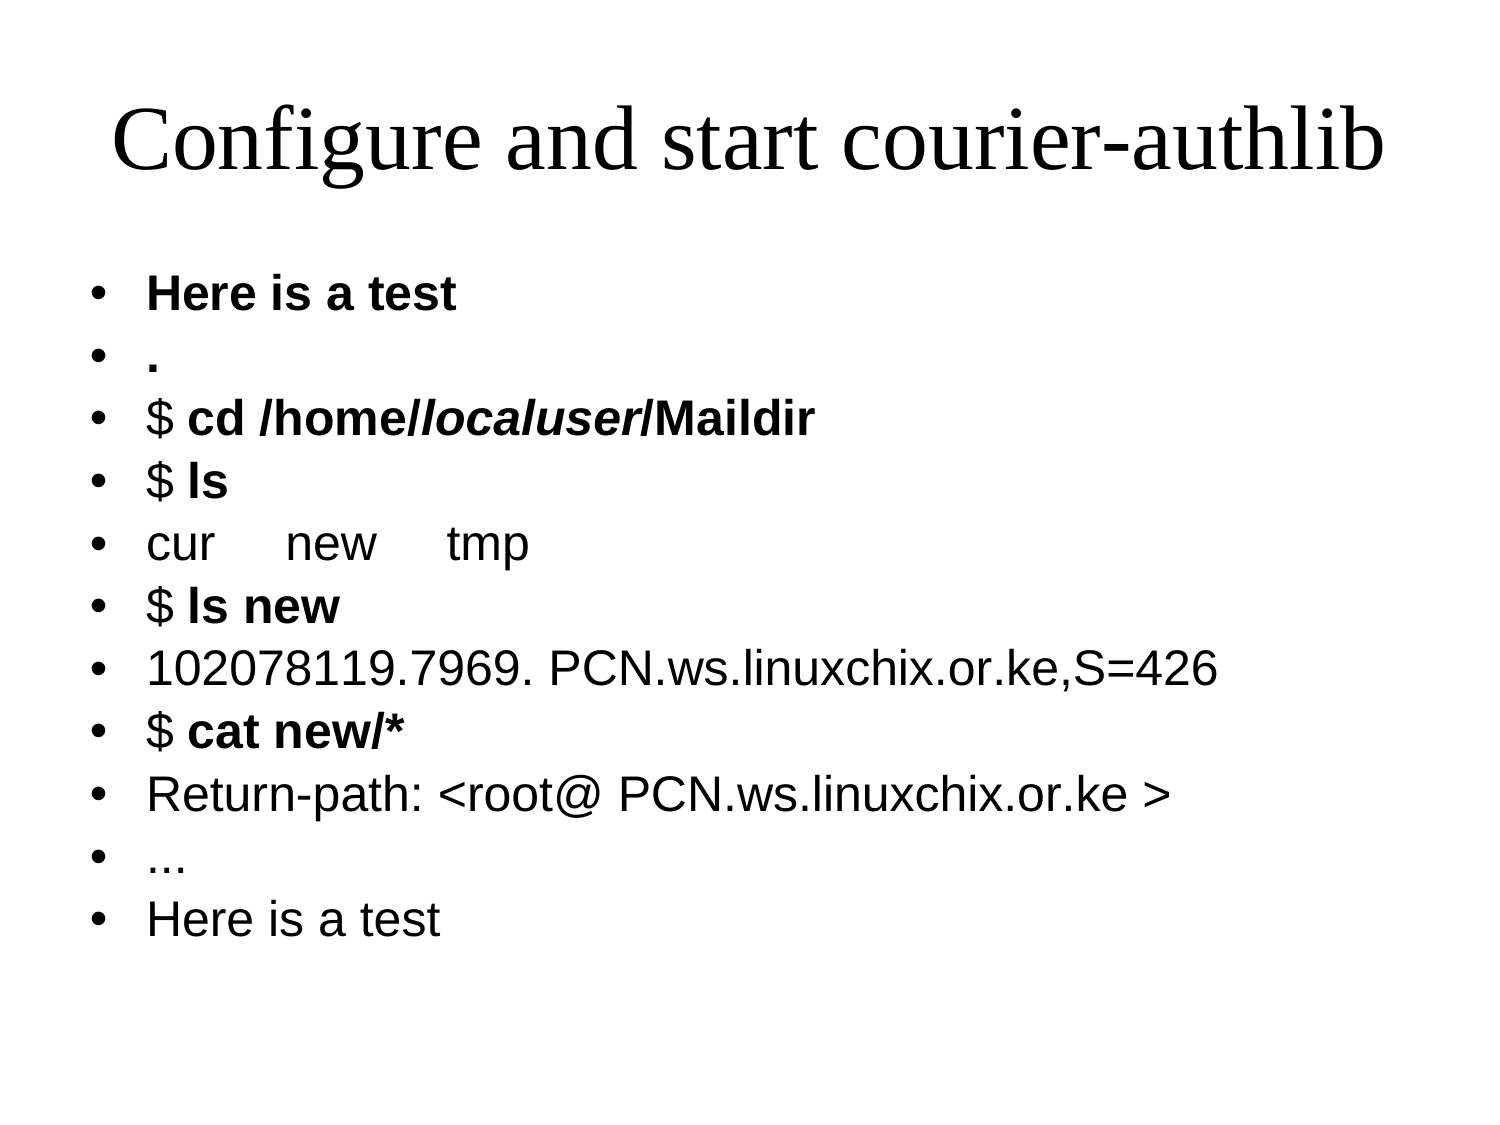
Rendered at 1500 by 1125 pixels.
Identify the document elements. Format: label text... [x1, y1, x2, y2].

title Configure and start courier-authlib [75, 45, 1426, 233]
list Here is a test . $ cd /home/localuser/Maildir $ ls cur new tmp $ ls new 102078119.7969. PCN.ws.linuxchix.or.ke,S=426 $ cat new/* Return-path: <root@ PCN.ws.linuxchix.or.ke > ... Here is a test [75, 262, 1426, 1006]
